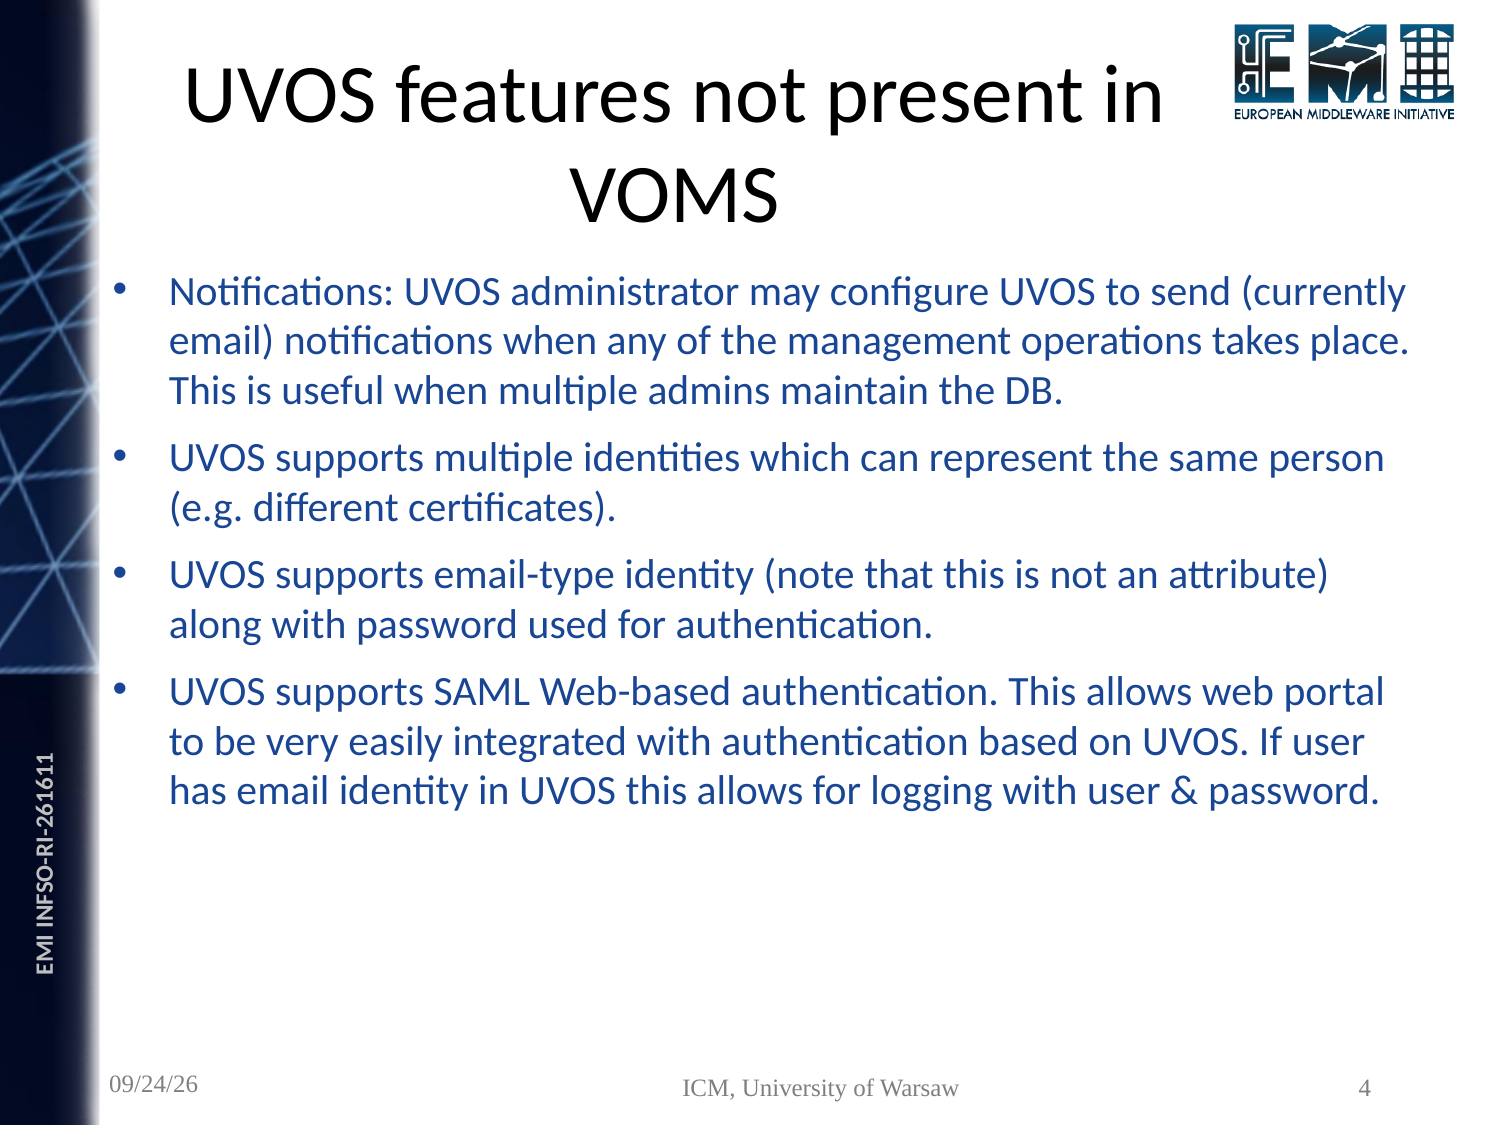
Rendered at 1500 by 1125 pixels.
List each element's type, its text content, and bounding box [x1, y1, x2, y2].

picture [0, 0, 111, 1125]
title UVOS features not present in VOMS [112, 38, 1238, 239]
list Notifications: UVOS administrator may configure UVOS to send (currently email) notifications when any of the management operations takes place. This is useful when multiple admins maintain the DB. UVOS supports multiple identities which can represent the same person (e.g. different certificates). UVOS supports email-type identity (note that this is not an attribute) along with password used for authentication. UVOS supports SAML Web-based authentication. This allows web portal to be very easily integrated with authentication based on UVOS. If user has email identity in UVOS this allows for logging with user & password. [112, 263, 1425, 991]
picture [1185, 8, 1500, 140]
